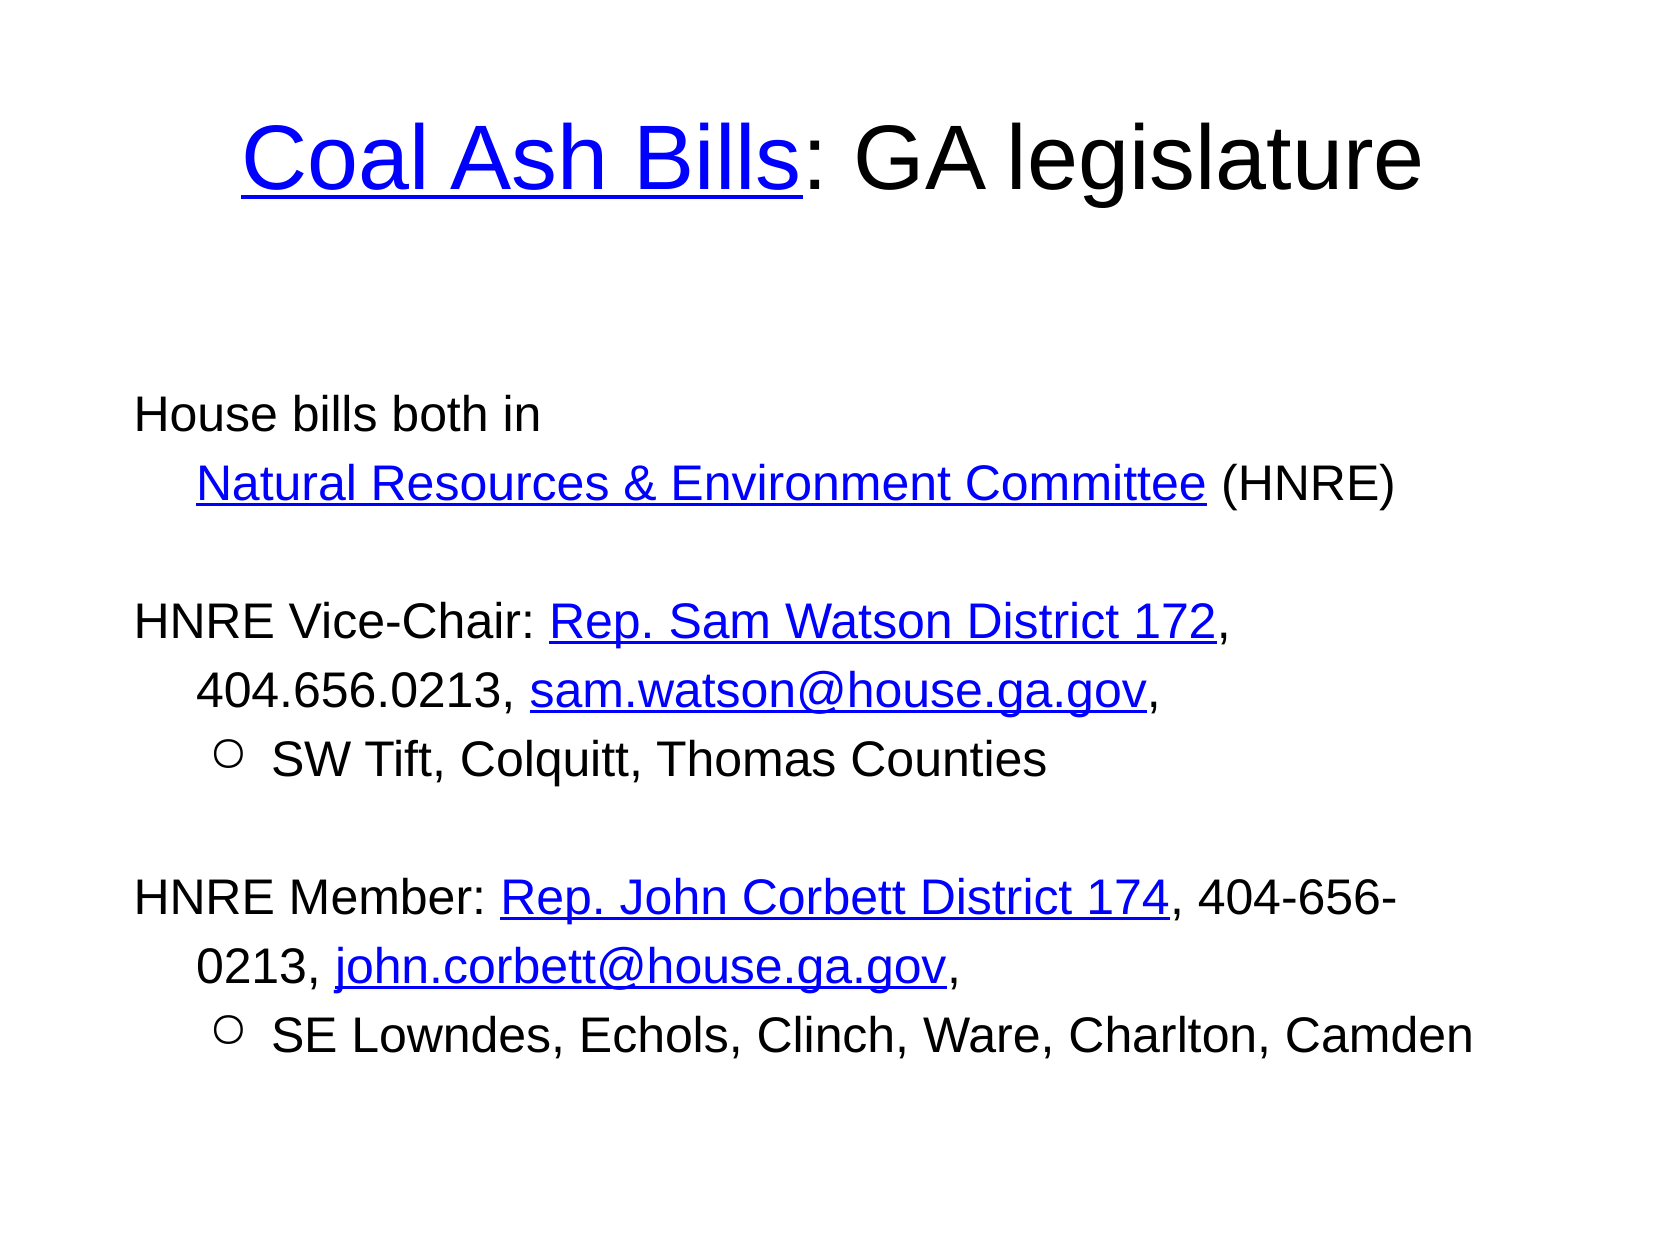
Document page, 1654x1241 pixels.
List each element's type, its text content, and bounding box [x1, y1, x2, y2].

text_box Coal Ash Bills: GA legislature [82, 49, 1610, 257]
text_box House bills both in Natural Resources & Environment Committee (HNRE) HNRE Vice-Chair: Rep. Sam Watson District 172, 404.656.0213, sam.watson@house.ga.gov, SW Tift, Colquitt, Thomas Counties HNRE Member: Rep. John Corbett District 174, 404-656-0213, john.corbett@house.ga.gov, SE Lowndes, Echols, Clinch, Ware, Charlton, Camden [106, 357, 1530, 1126]
